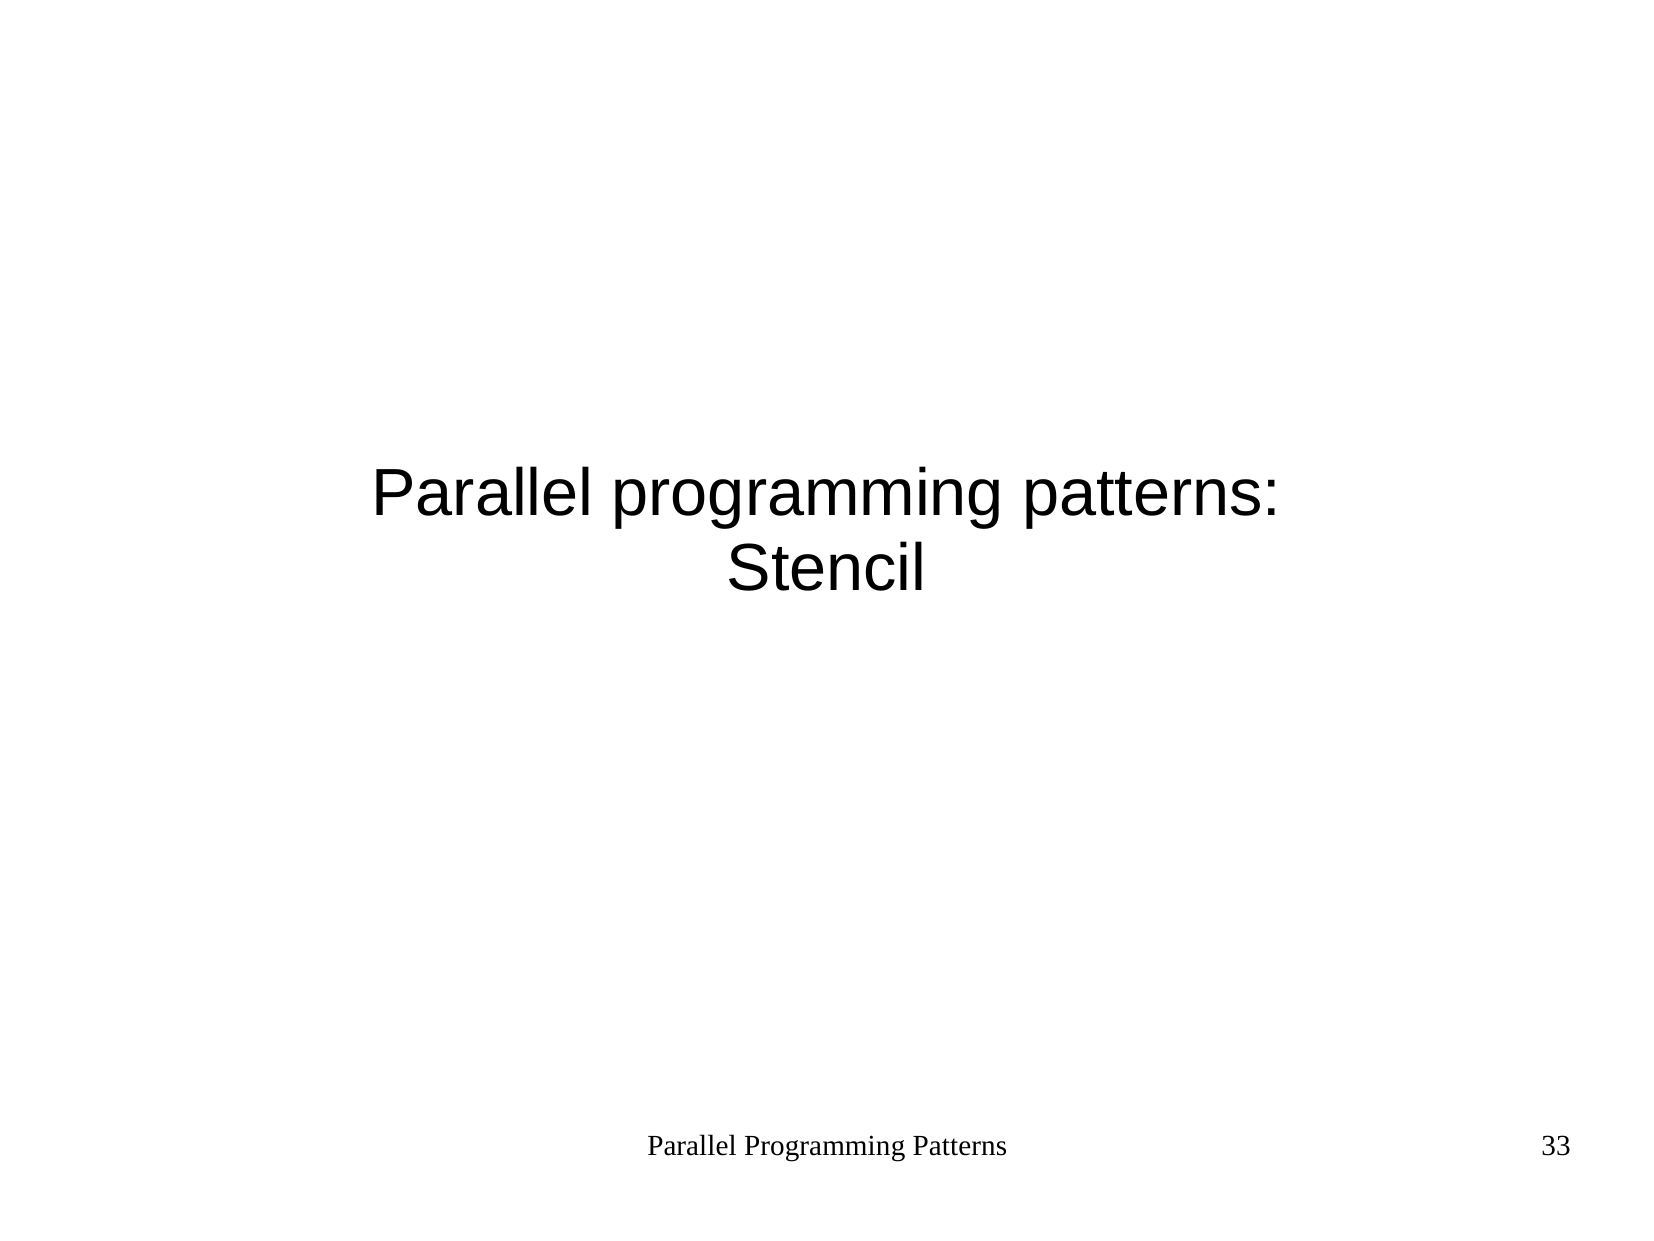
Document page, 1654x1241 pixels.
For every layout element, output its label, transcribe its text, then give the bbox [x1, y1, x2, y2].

subtitle Parallel programming patterns: Stencil [82, 49, 1571, 1010]
